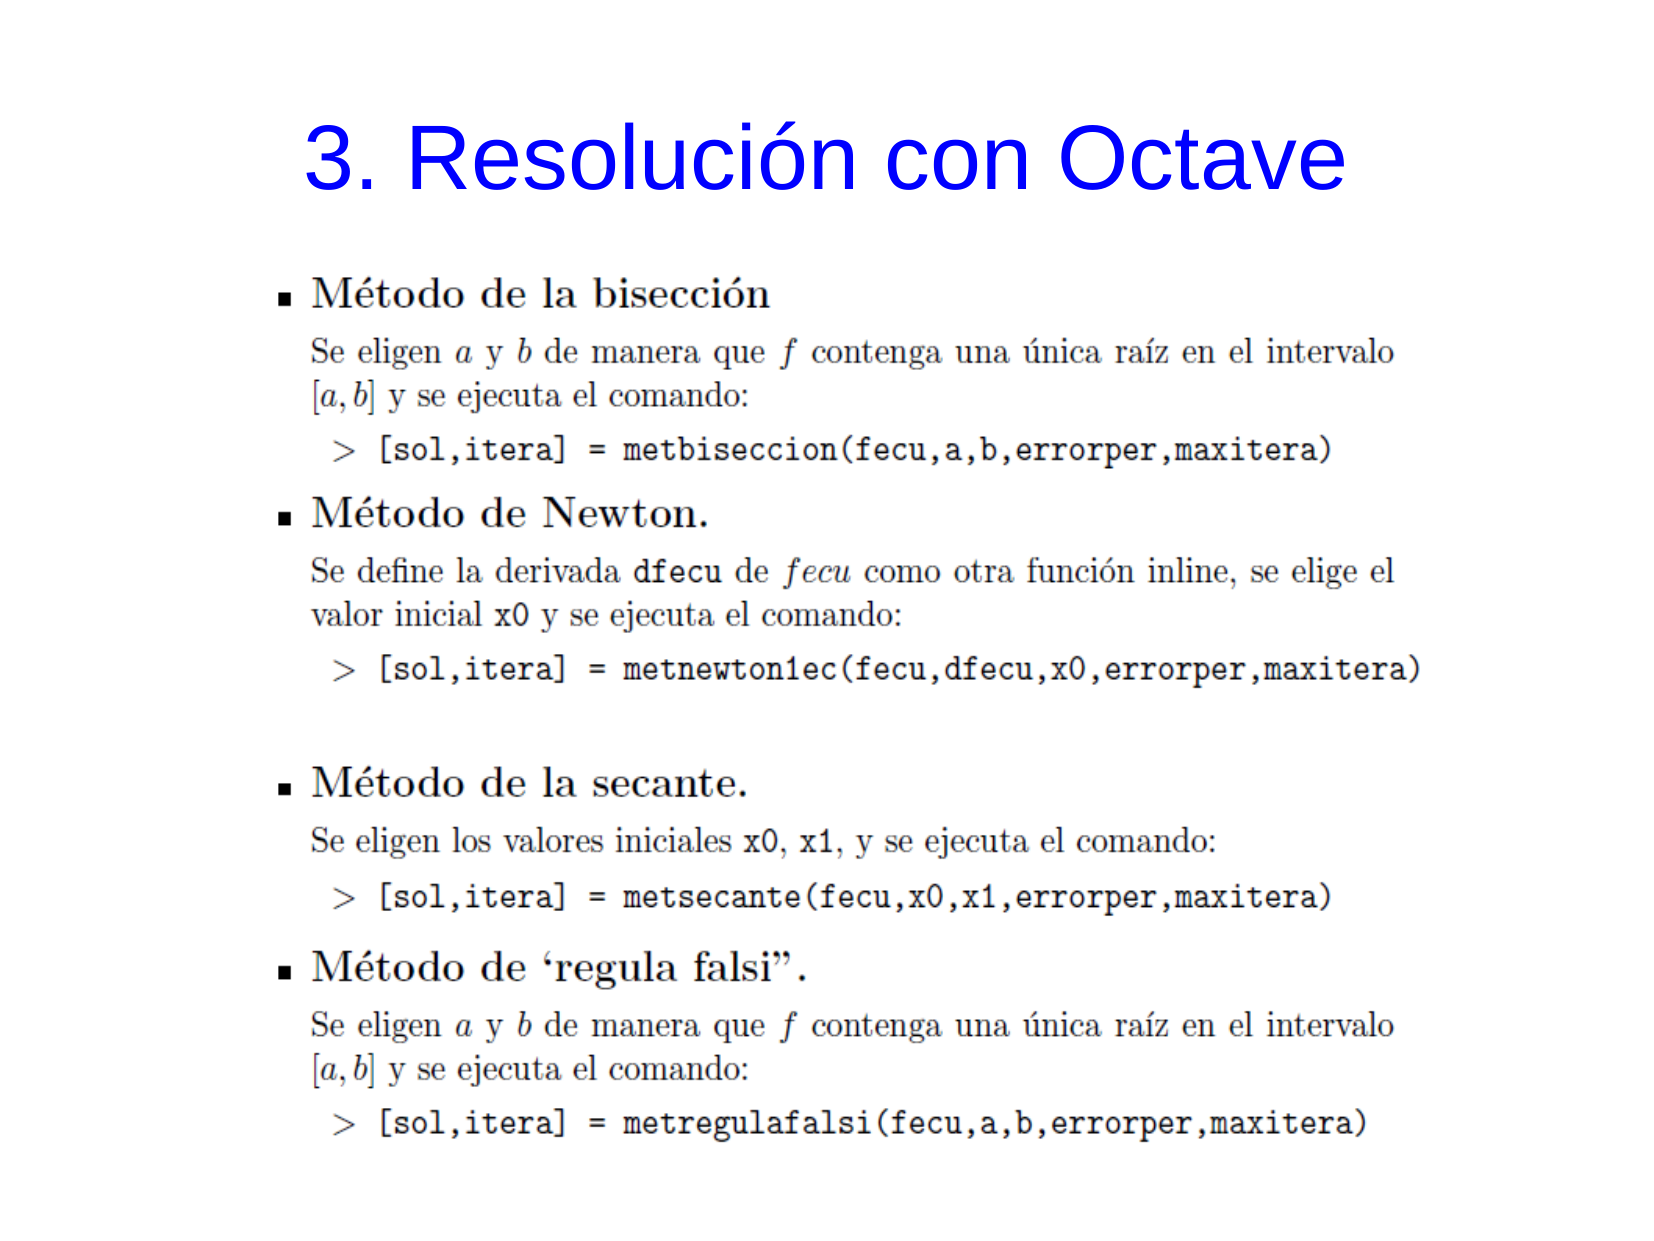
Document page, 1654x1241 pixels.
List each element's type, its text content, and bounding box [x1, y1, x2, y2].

picture [91, 256, 1562, 1169]
title 3. Resolución con Octave [82, 49, 1571, 257]
